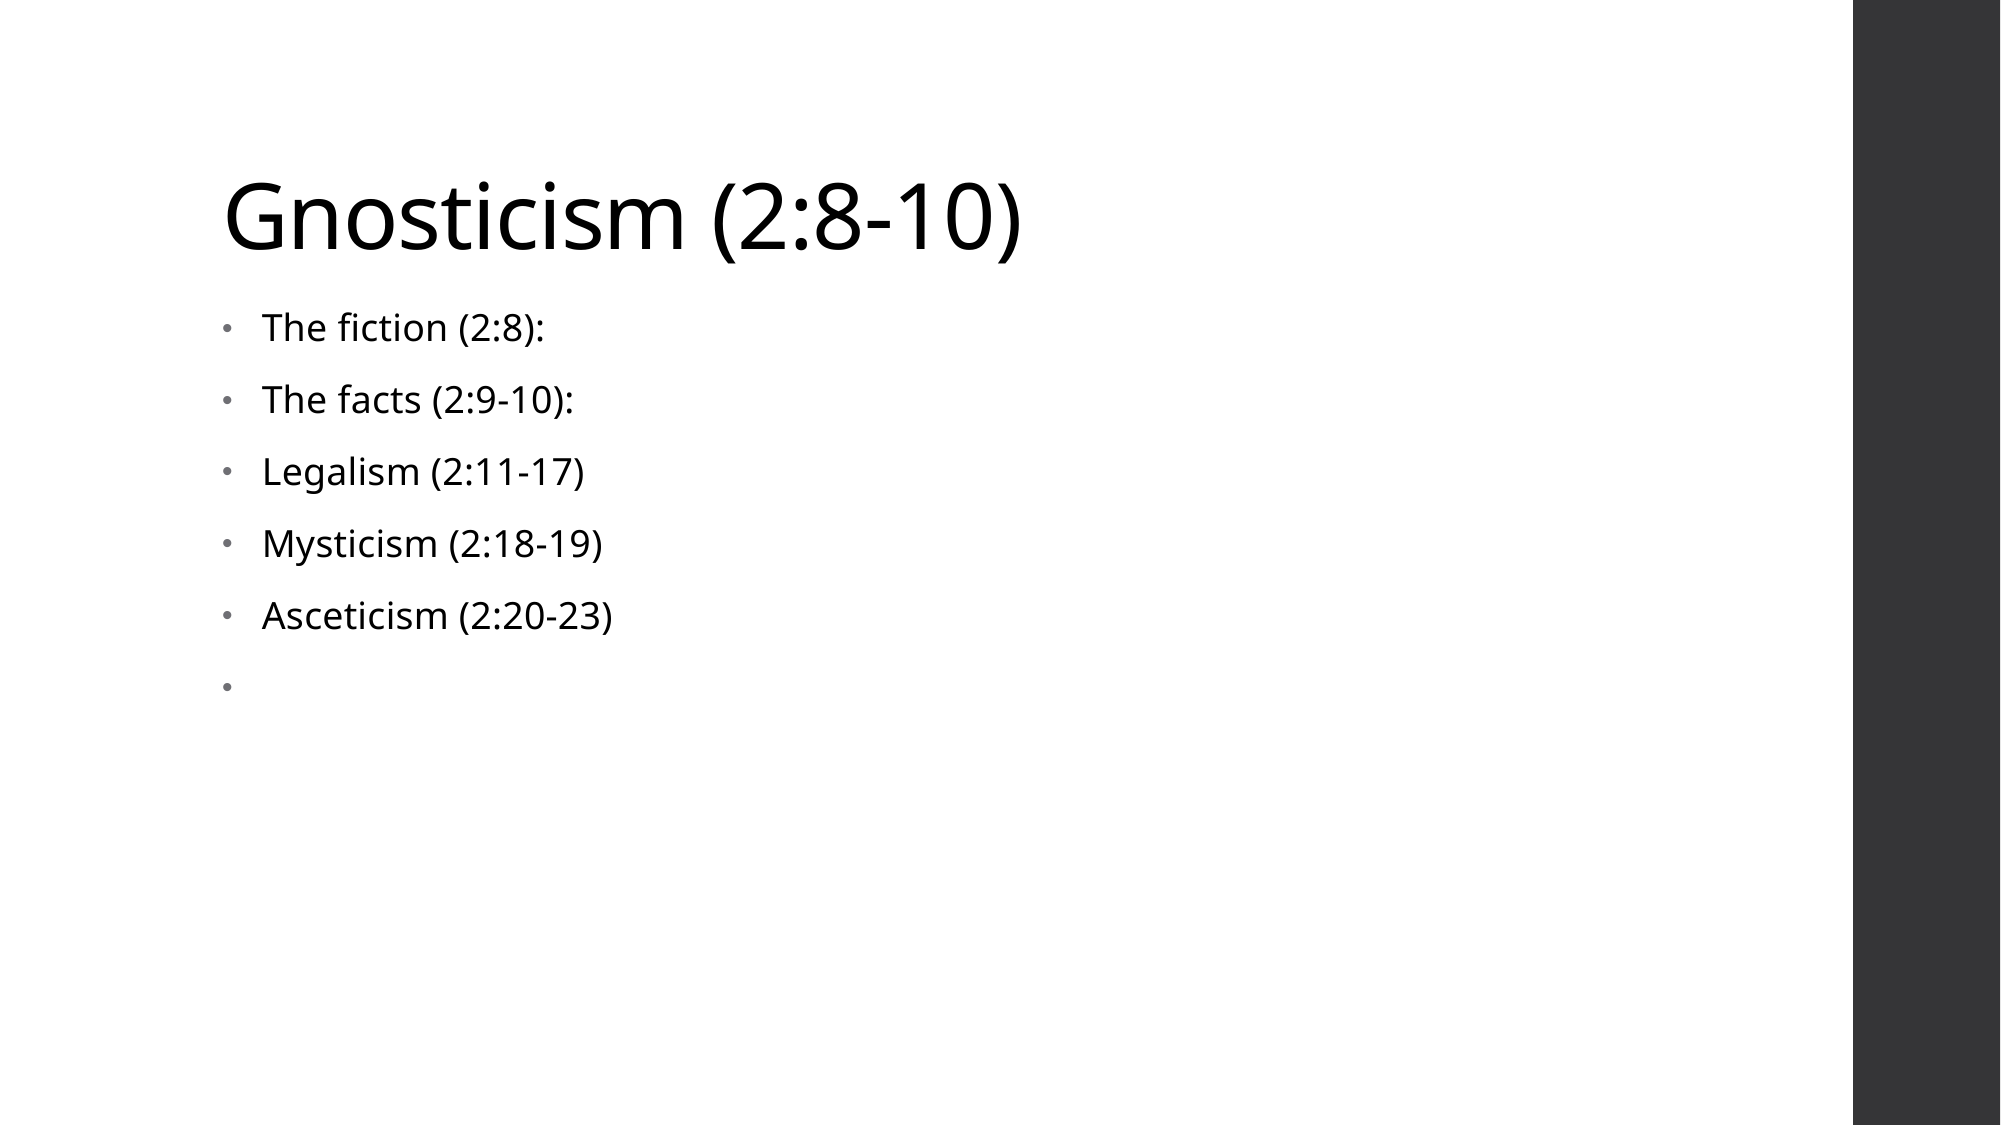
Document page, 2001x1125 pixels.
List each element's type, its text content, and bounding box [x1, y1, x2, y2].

list The fiction (2:8): The facts (2:9-10): Legalism (2:11-17) Mysticism (2:18-19) Asceticism (2:20-23) [206, 299, 1617, 1014]
title Gnosticism (2:8-10) [206, 60, 1797, 278]
